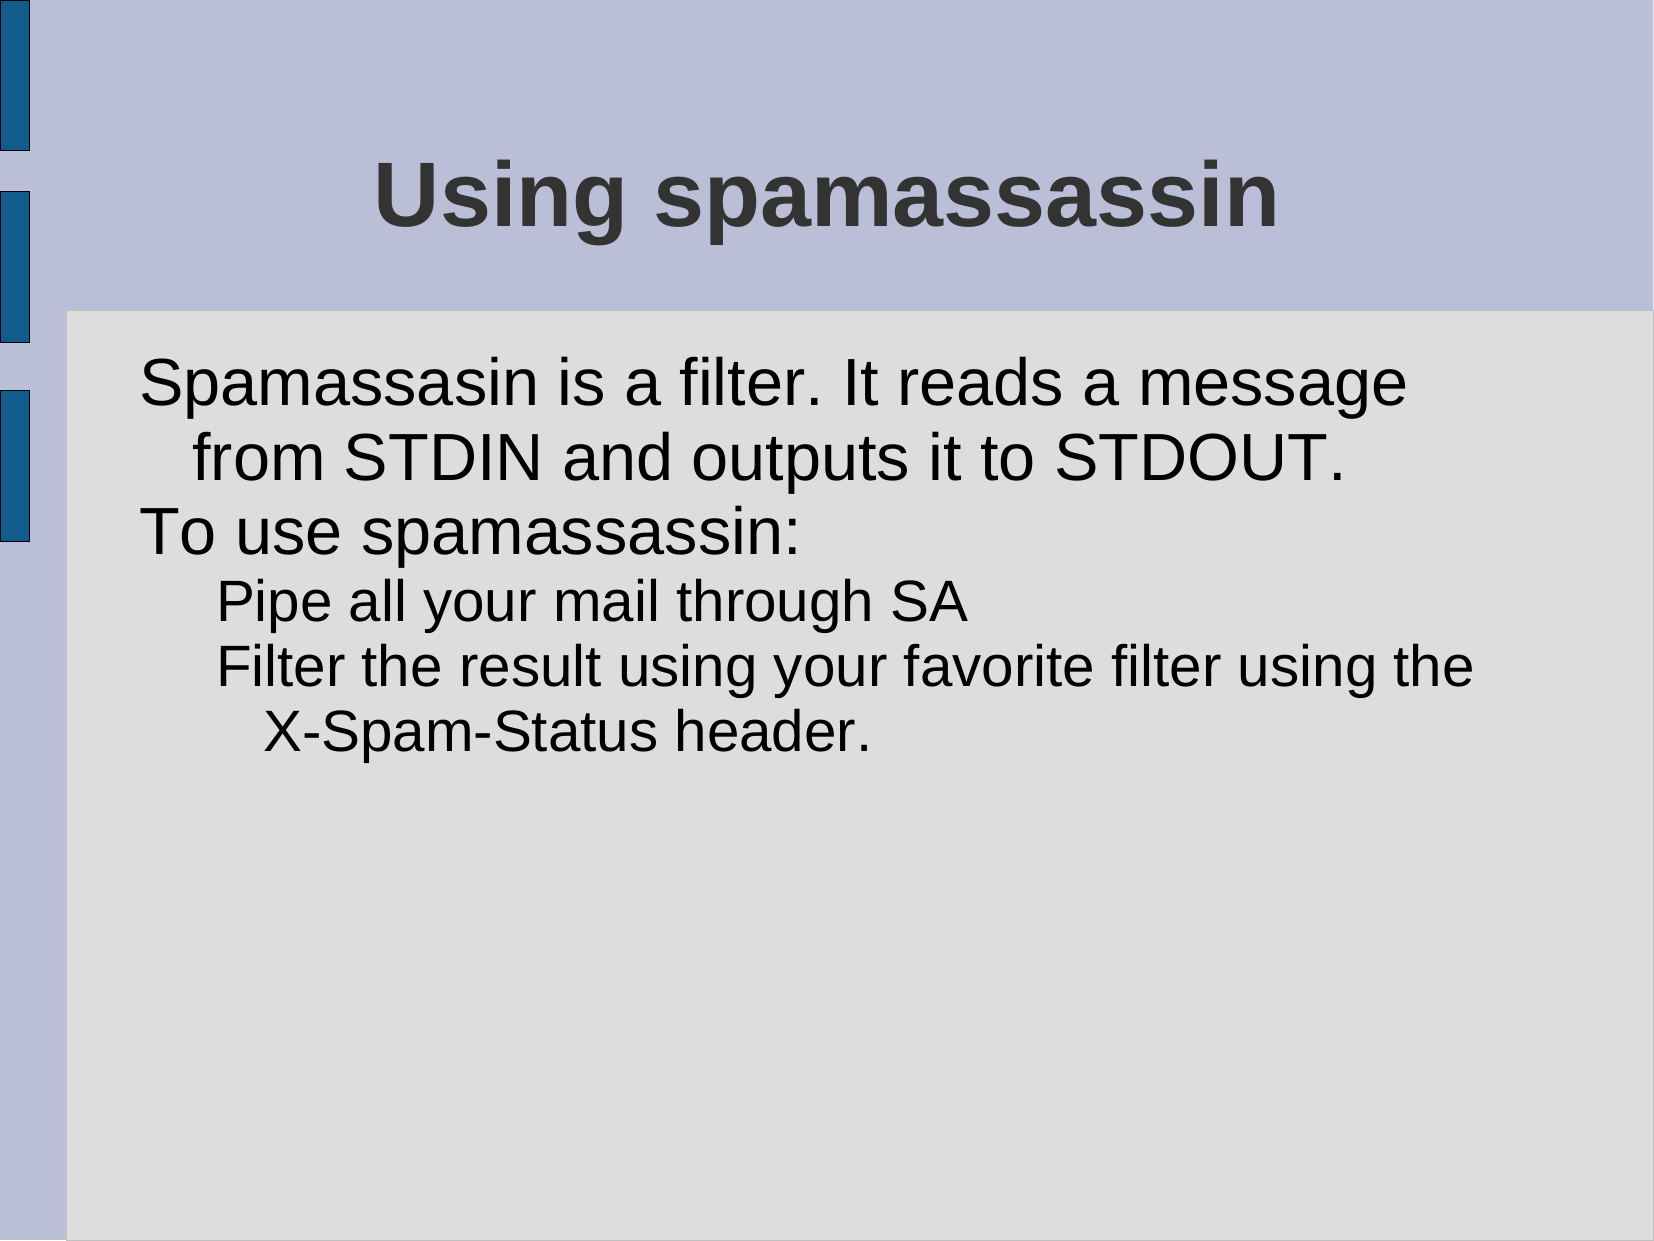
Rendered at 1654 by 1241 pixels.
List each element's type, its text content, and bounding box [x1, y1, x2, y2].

list Spamassasin is a filter. It reads a message from STDIN and outputs it to STDOUT. To use spamassassin: Pipe all your mail through SA Filter the result using your favorite filter using the X-Spam-Status header. [121, 344, 1534, 1127]
title Using spamassassin [121, 91, 1534, 299]
